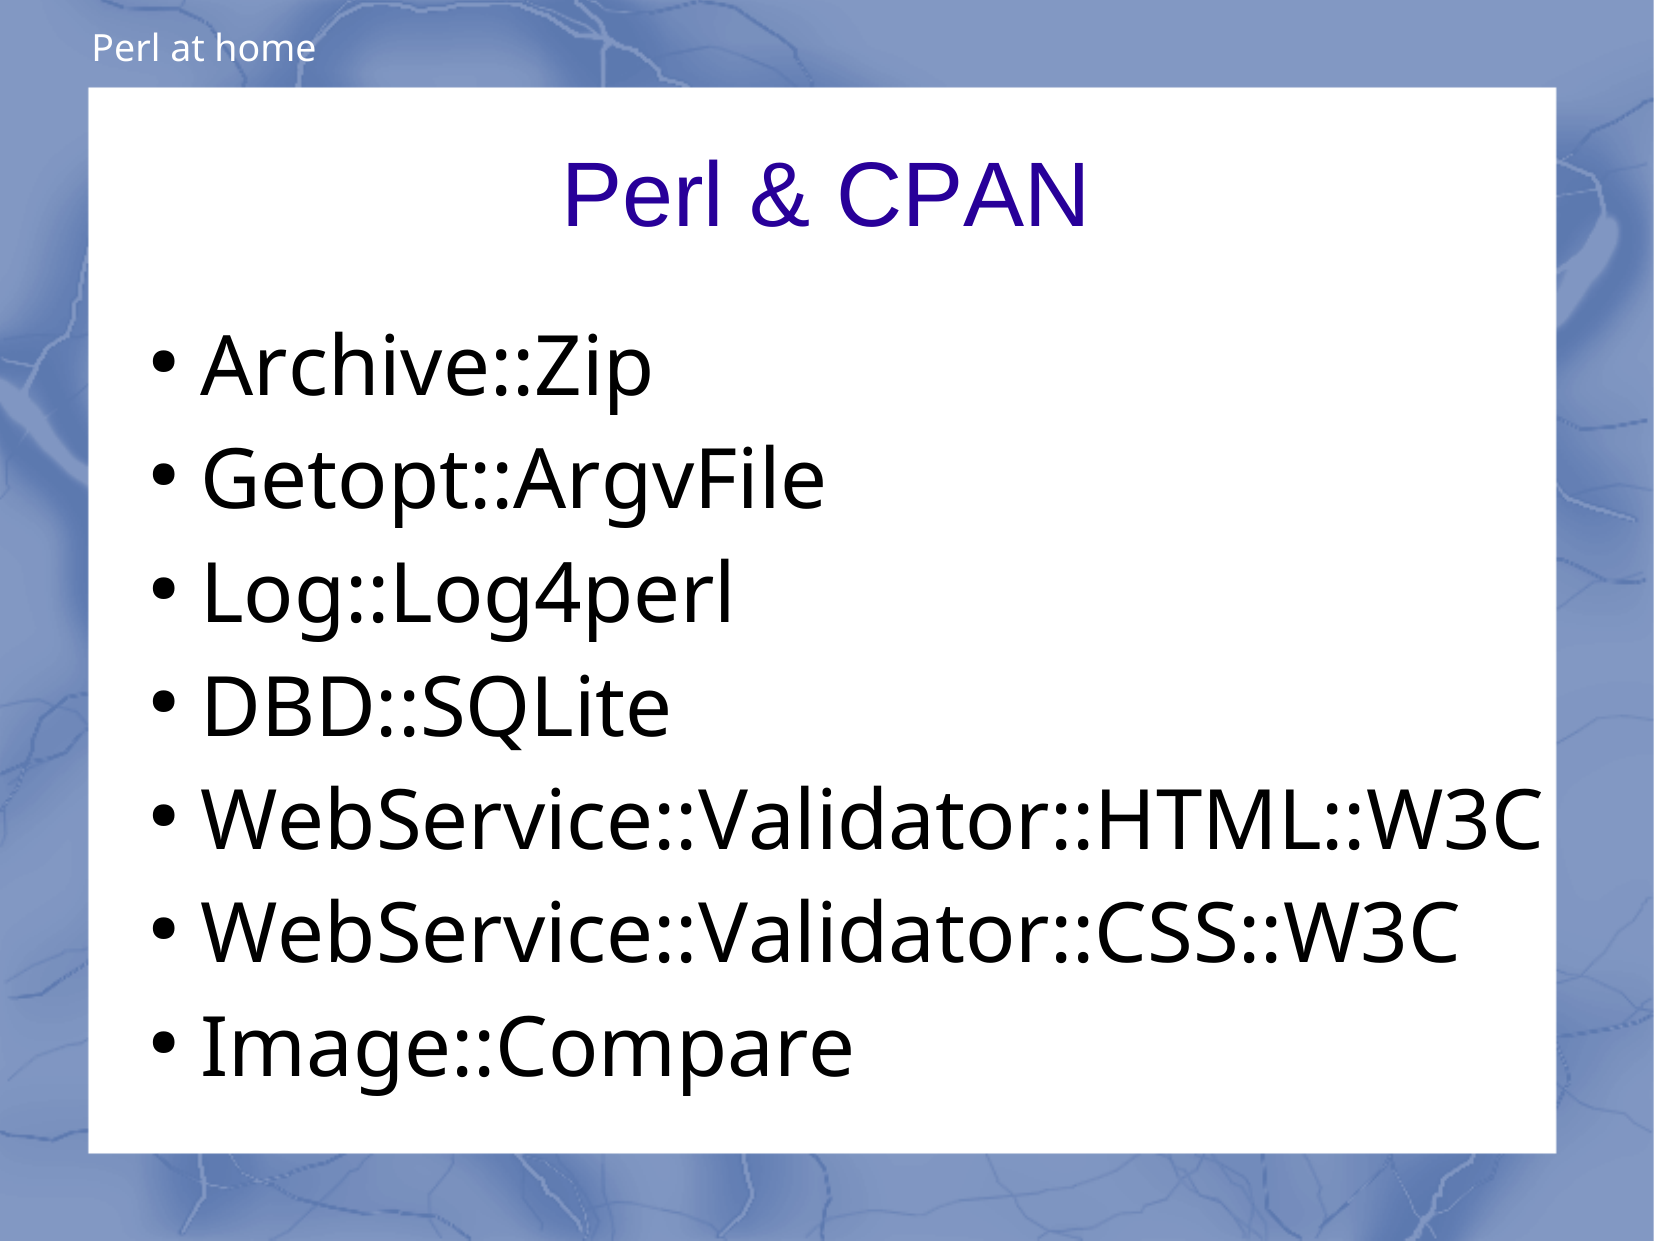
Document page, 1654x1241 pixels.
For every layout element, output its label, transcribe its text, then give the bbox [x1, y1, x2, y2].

picture [0, 0, 1654, 1241]
title Perl & CPAN [118, 98, 1536, 291]
text_box Archive::Zip Getopt::ArgvFile Log::Log4perl DBD::SQLite WebService::Validator::HTML::W3C WebService::Validator::CSS::W3C Image::Compare [123, 288, 1453, 995]
